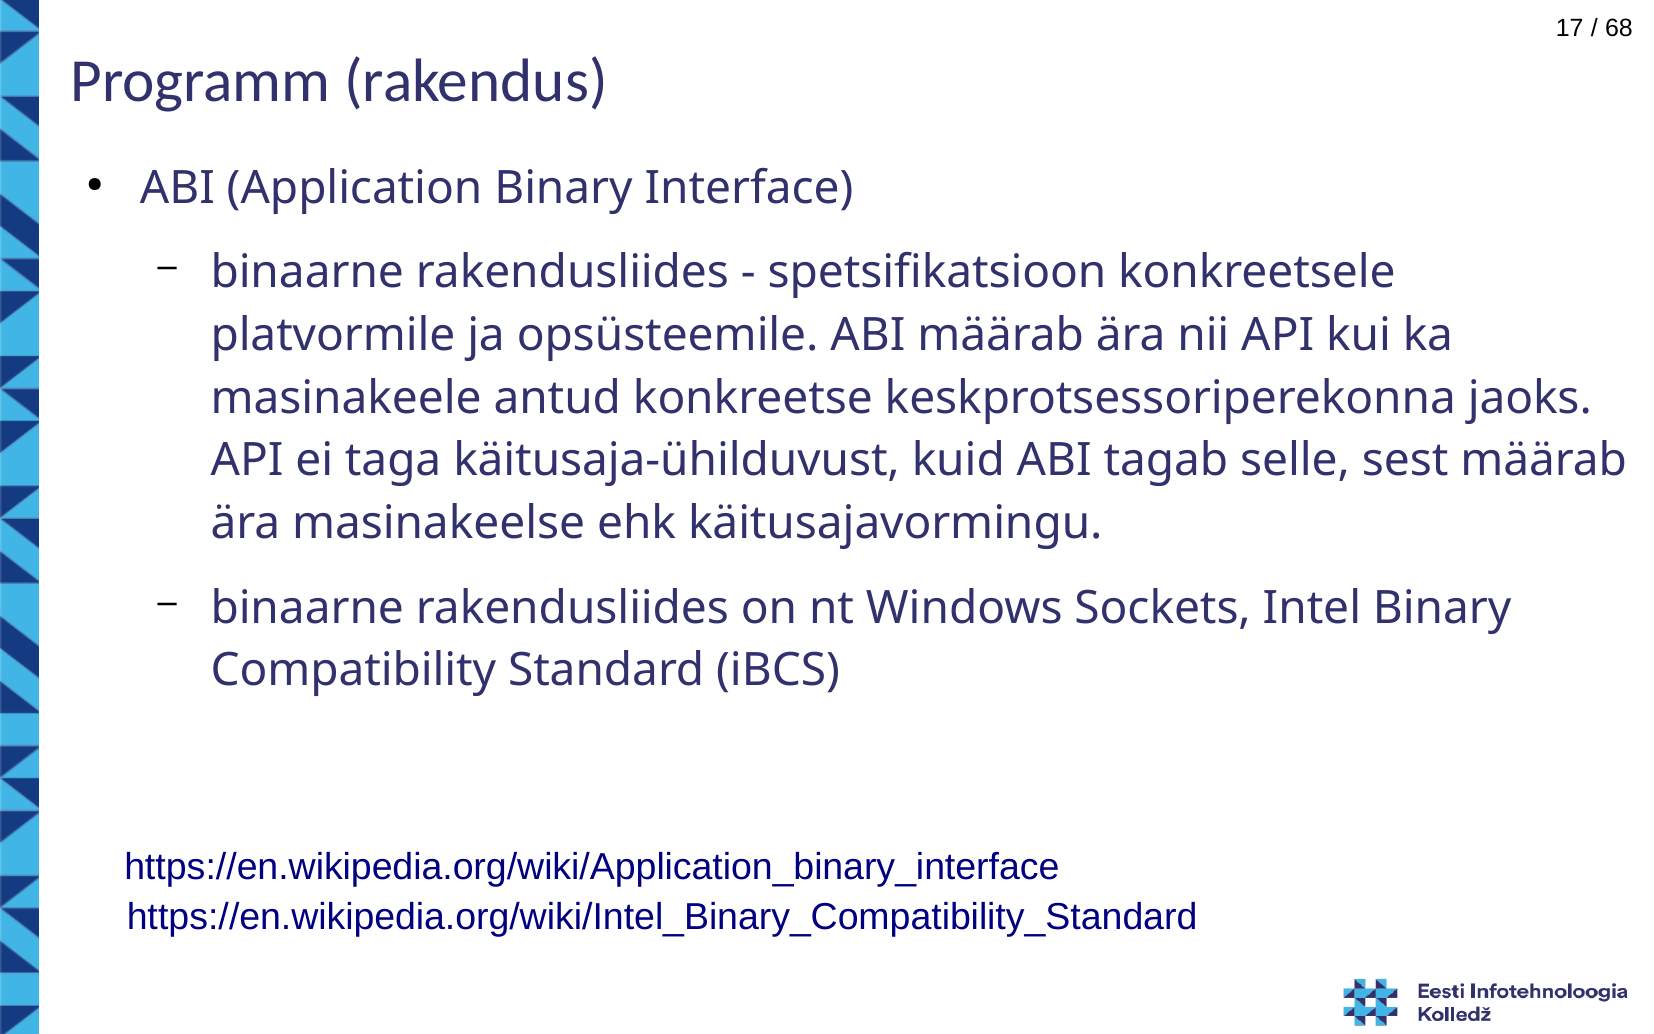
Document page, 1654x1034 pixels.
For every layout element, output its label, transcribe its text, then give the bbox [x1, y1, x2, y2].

text_box https://en.wikipedia.org/wiki/Intel_Binary_Compatibility_Standard [112, 888, 1213, 946]
list ABI (Application Binary Interface) binaarne rakendusliides - spetsifikatsioon konkreetsele platvormile ja opsüsteemile. ABI määrab ära nii API kui ka masinakeele antud konkreetse keskprotsessoriperekonna jaoks. API ei taga käitusaja-ühilduvust, kuid ABI tagab selle, sest määrab ära masinakeelse ehk käitusajavormingu. binaarne rakendusliides on nt Windows Sockets, Intel Binary Compatibility Standard (iBCS) [68, 153, 1630, 922]
text_box https://en.wikipedia.org/wiki/Application_binary_interface [109, 838, 1075, 896]
title Programm (rakendus) [70, 41, 1630, 130]
